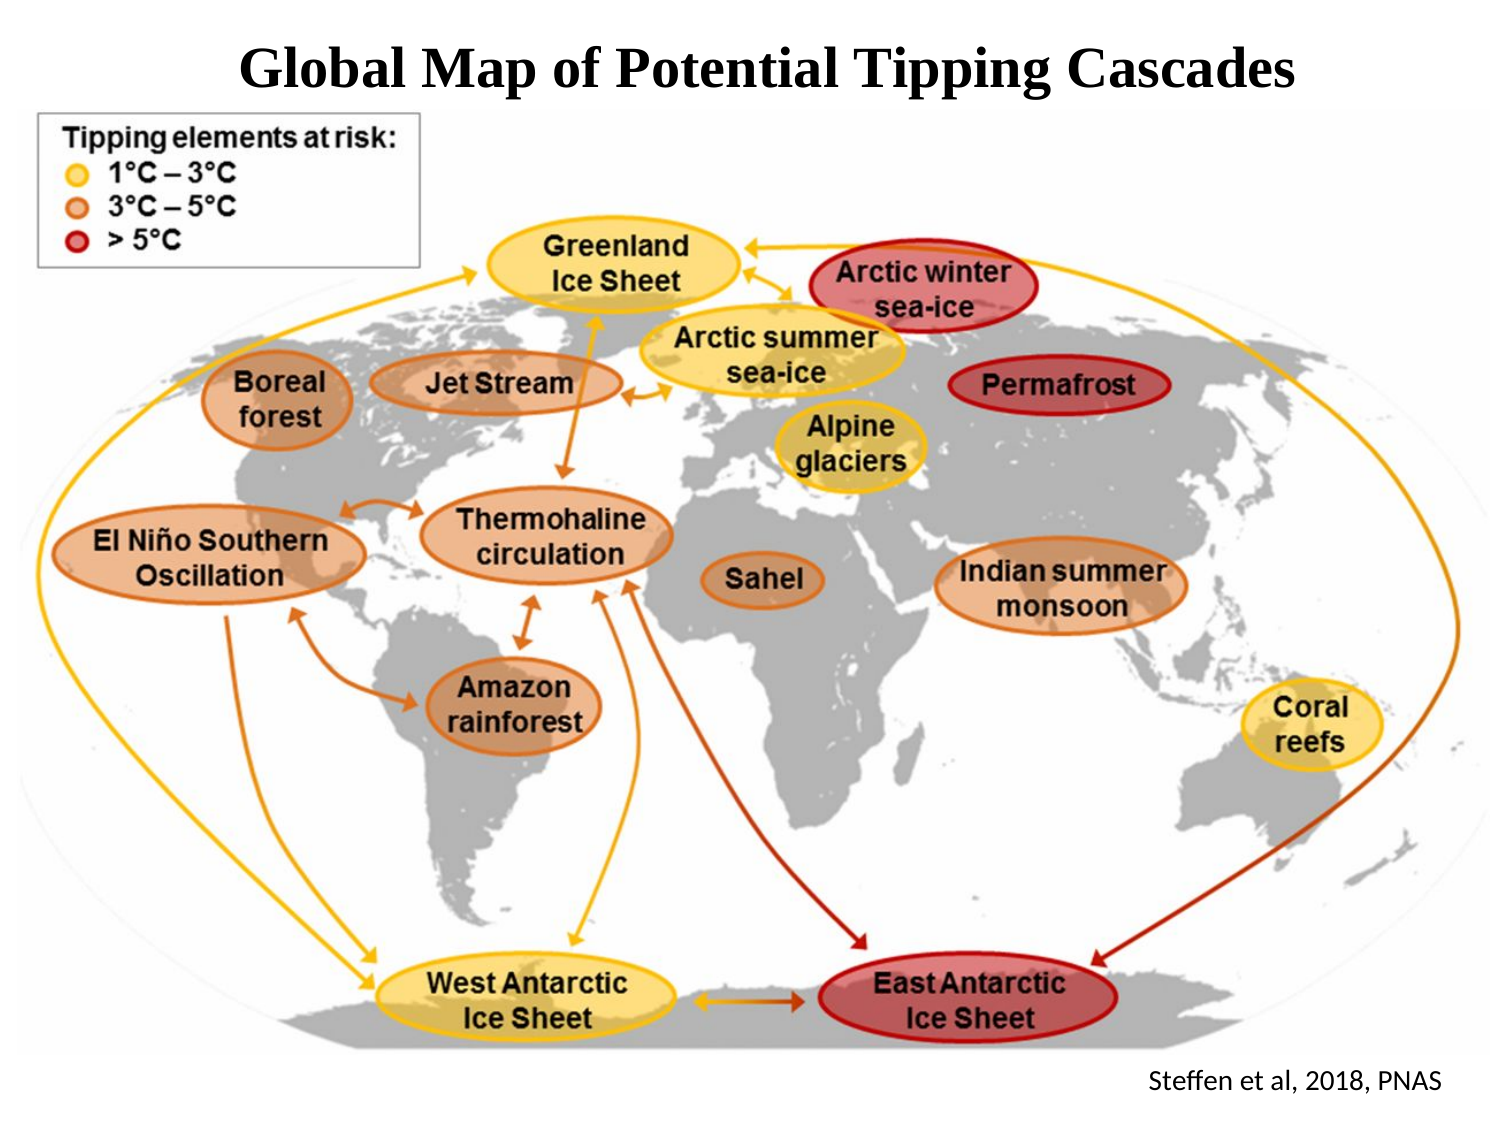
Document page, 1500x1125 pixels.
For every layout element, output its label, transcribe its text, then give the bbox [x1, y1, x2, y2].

text_box Global Map of Potential Tipping Cascades [223, 21, 1327, 107]
text_box Steffen et al, 2018, PNAS [1134, 1054, 1458, 1104]
picture [17, 109, 1490, 1055]
